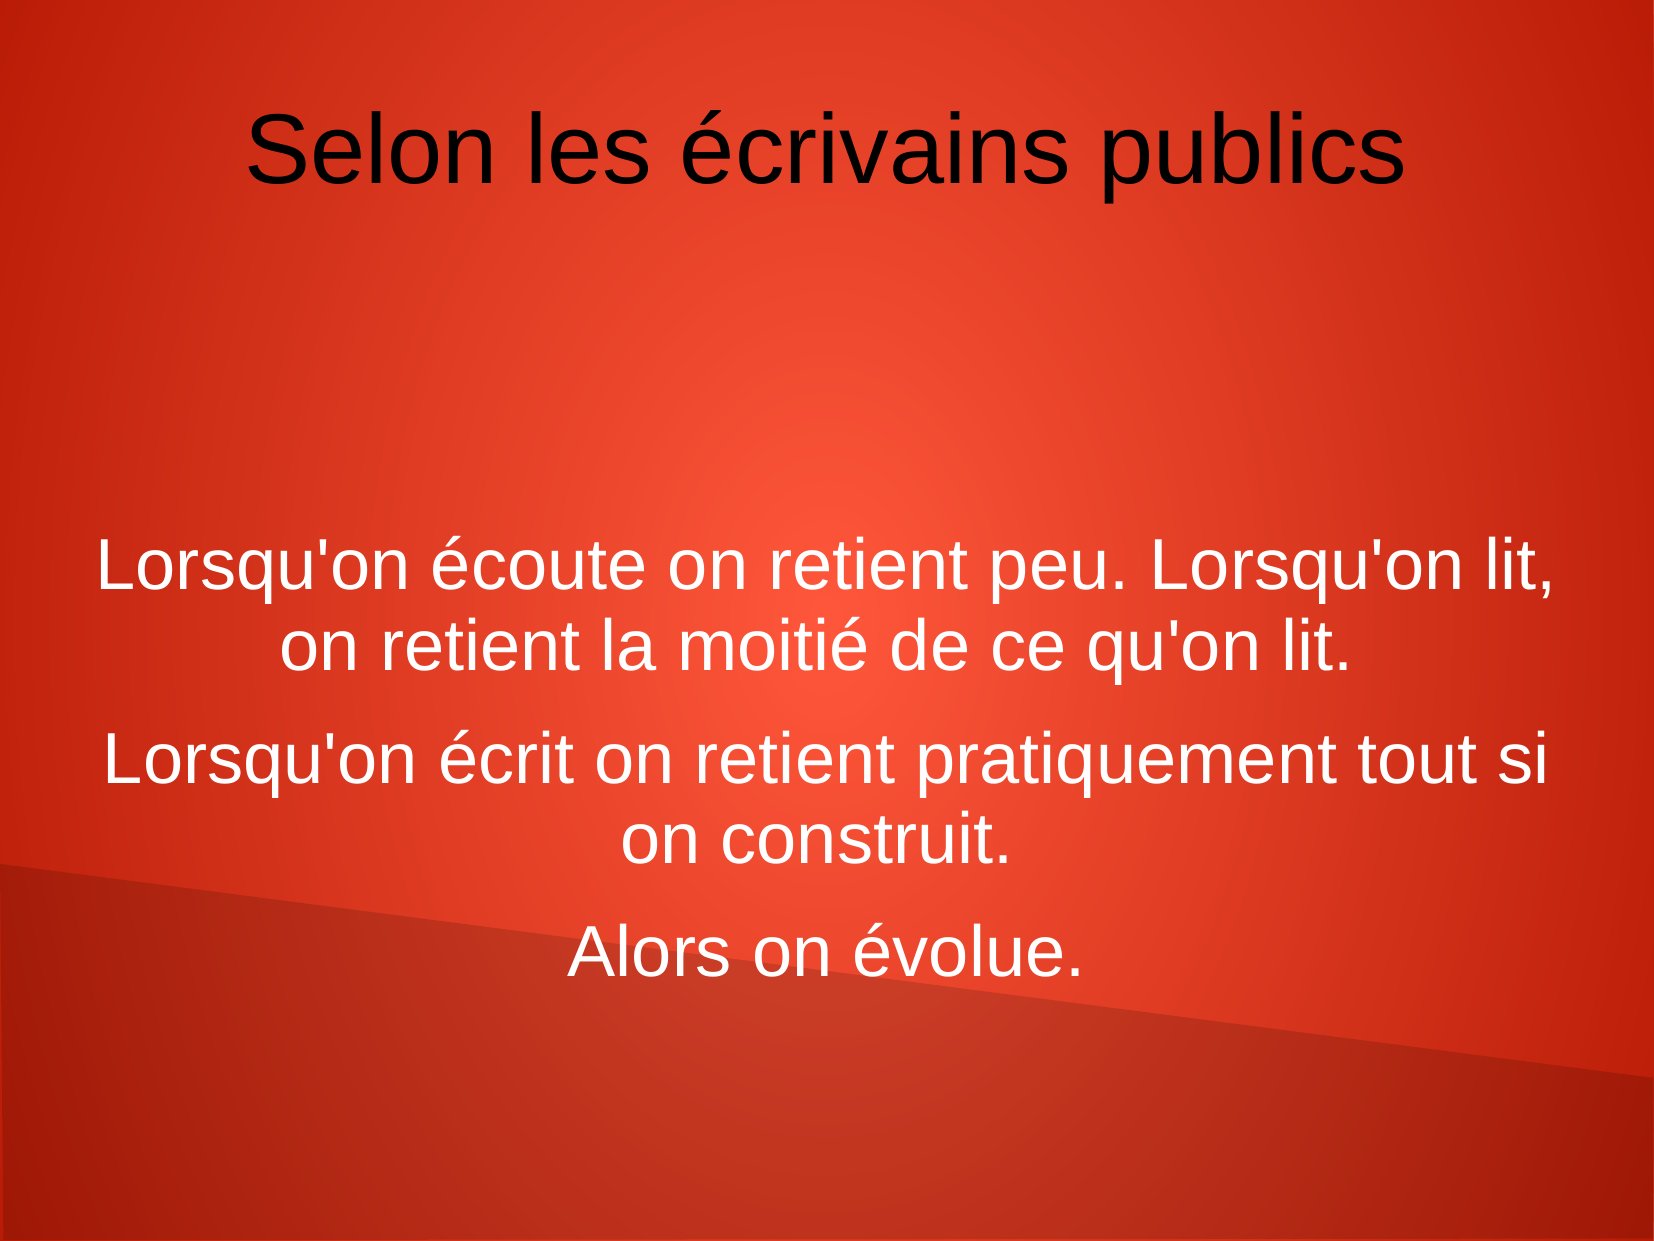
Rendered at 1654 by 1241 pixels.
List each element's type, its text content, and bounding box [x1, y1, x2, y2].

list Lorsqu'on écoute on retient peu. Lorsqu'on lit, on retient la moitié de ce qu'on lit. Lorsqu'on écrit on retient pratiquement tout si on construit. Alors on évolue. [82, 299, 1571, 1019]
title Selon les écrivains publics [82, 47, 1571, 252]
